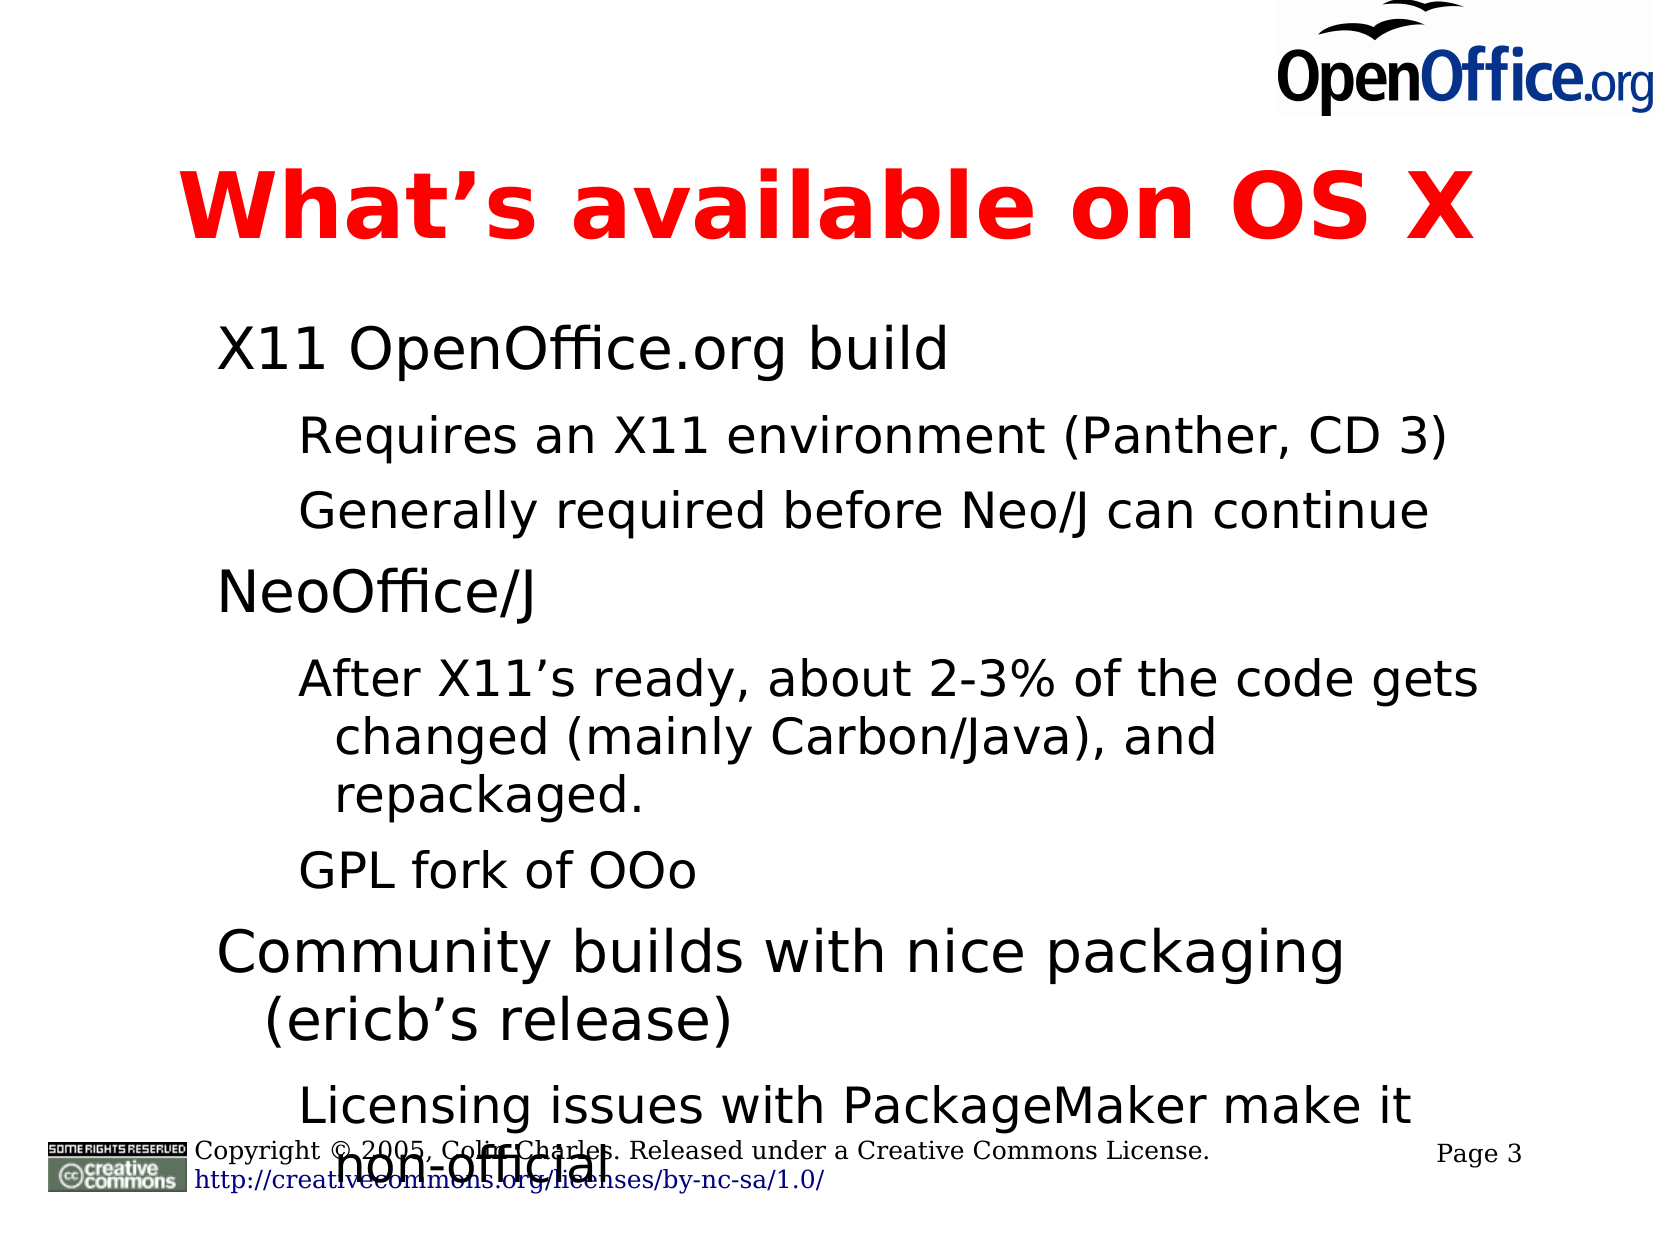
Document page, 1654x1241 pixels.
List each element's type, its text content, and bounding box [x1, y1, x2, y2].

list X11 OpenOffice.org build Requires an X11 environment (Panther, CD 3) Generally required before Neo/J can continue NeoOffice/J After X11’s ready, about 2-3% of the code gets changed (mainly Carbon/Java), and repackaged. GPL fork of OOo Community builds with nice packaging (ericb’s release) Licensing issues with PackageMaker make it non-official [121, 315, 1534, 1136]
title What’s available on OS X [121, 102, 1534, 311]
picture [48, 1142, 187, 1192]
picture [1278, 0, 1653, 116]
